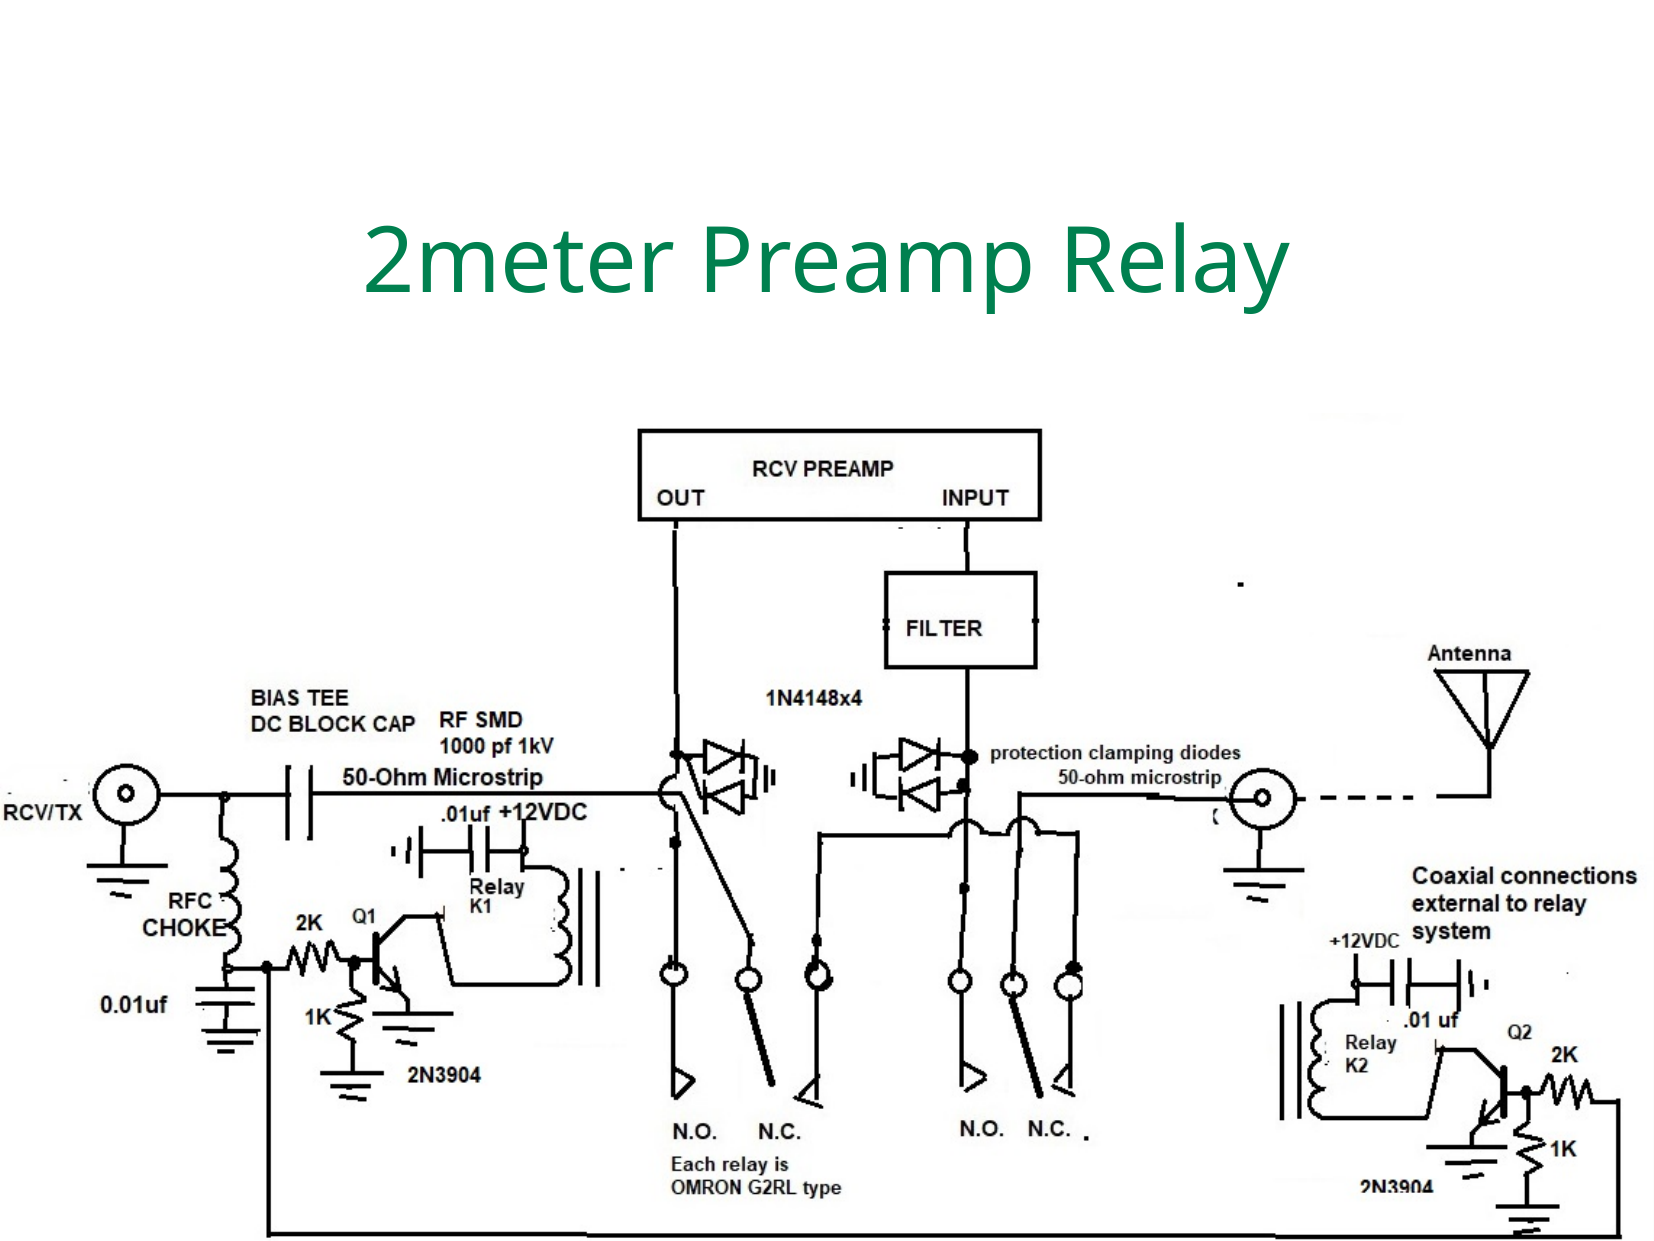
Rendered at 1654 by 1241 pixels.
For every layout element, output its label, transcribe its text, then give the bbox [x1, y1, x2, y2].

title 2meter Preamp Relay [147, 153, 1506, 361]
picture [0, 0, 1654, 1241]
